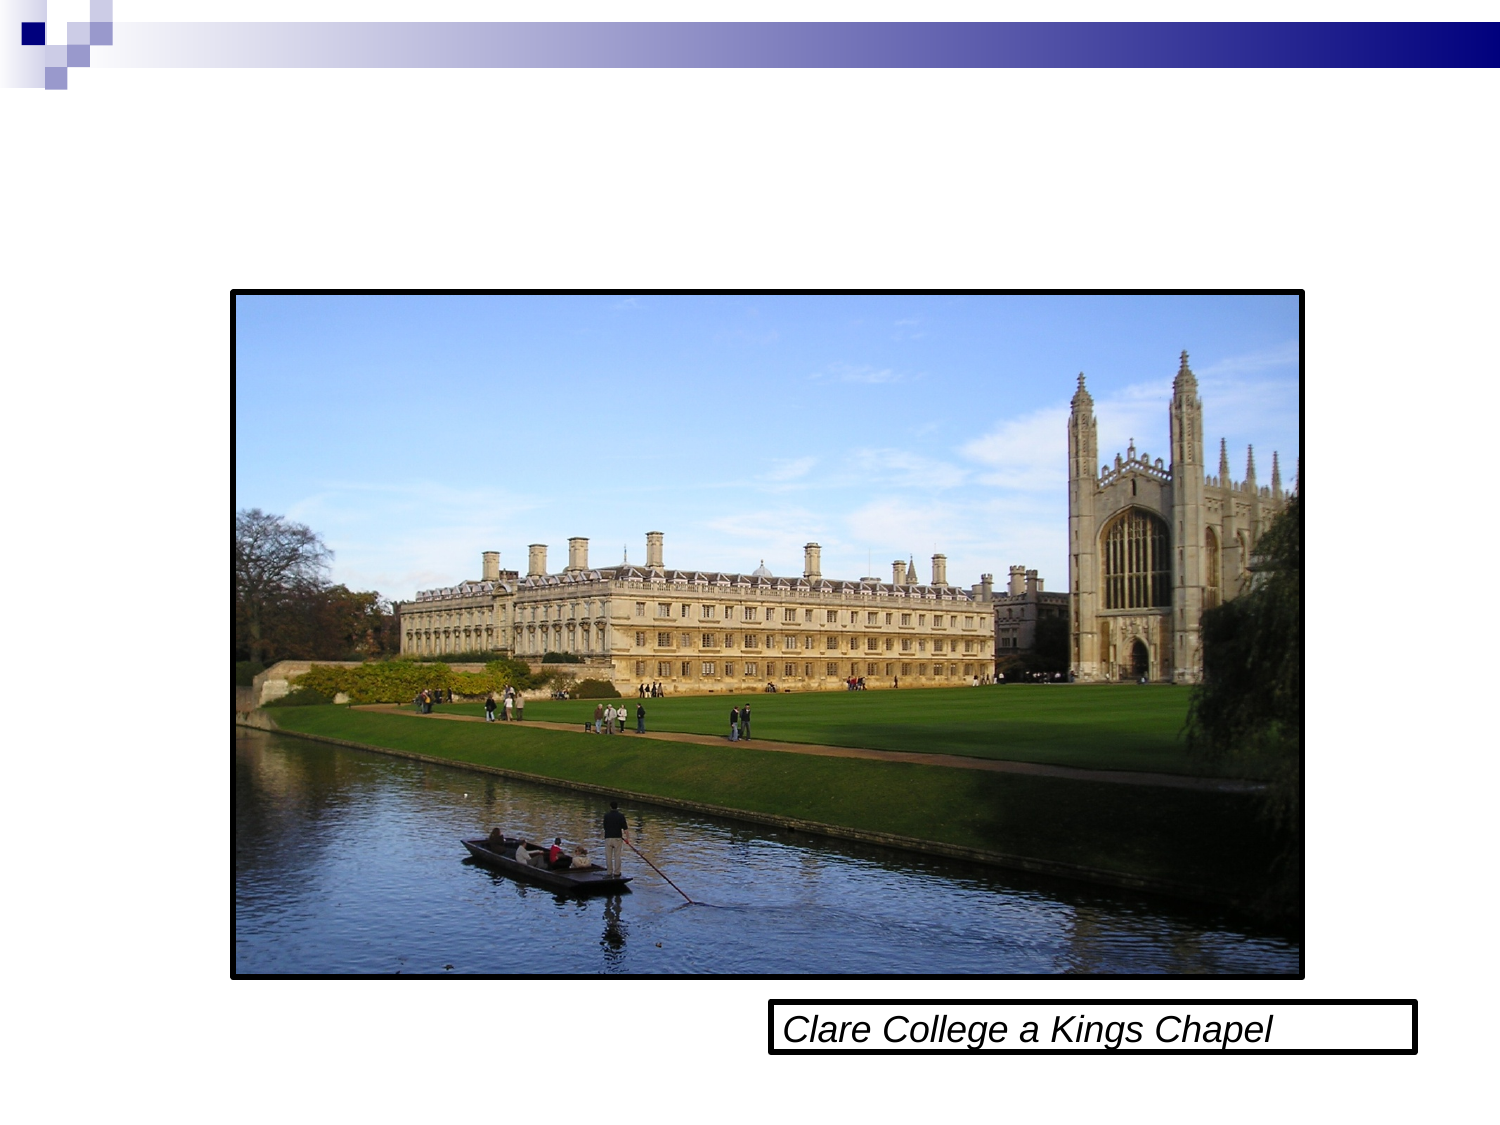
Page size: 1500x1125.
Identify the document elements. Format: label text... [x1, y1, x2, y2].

picture [236, 295, 1300, 975]
text_box Clare College a Kings Chapel [770, 1001, 1415, 1053]
